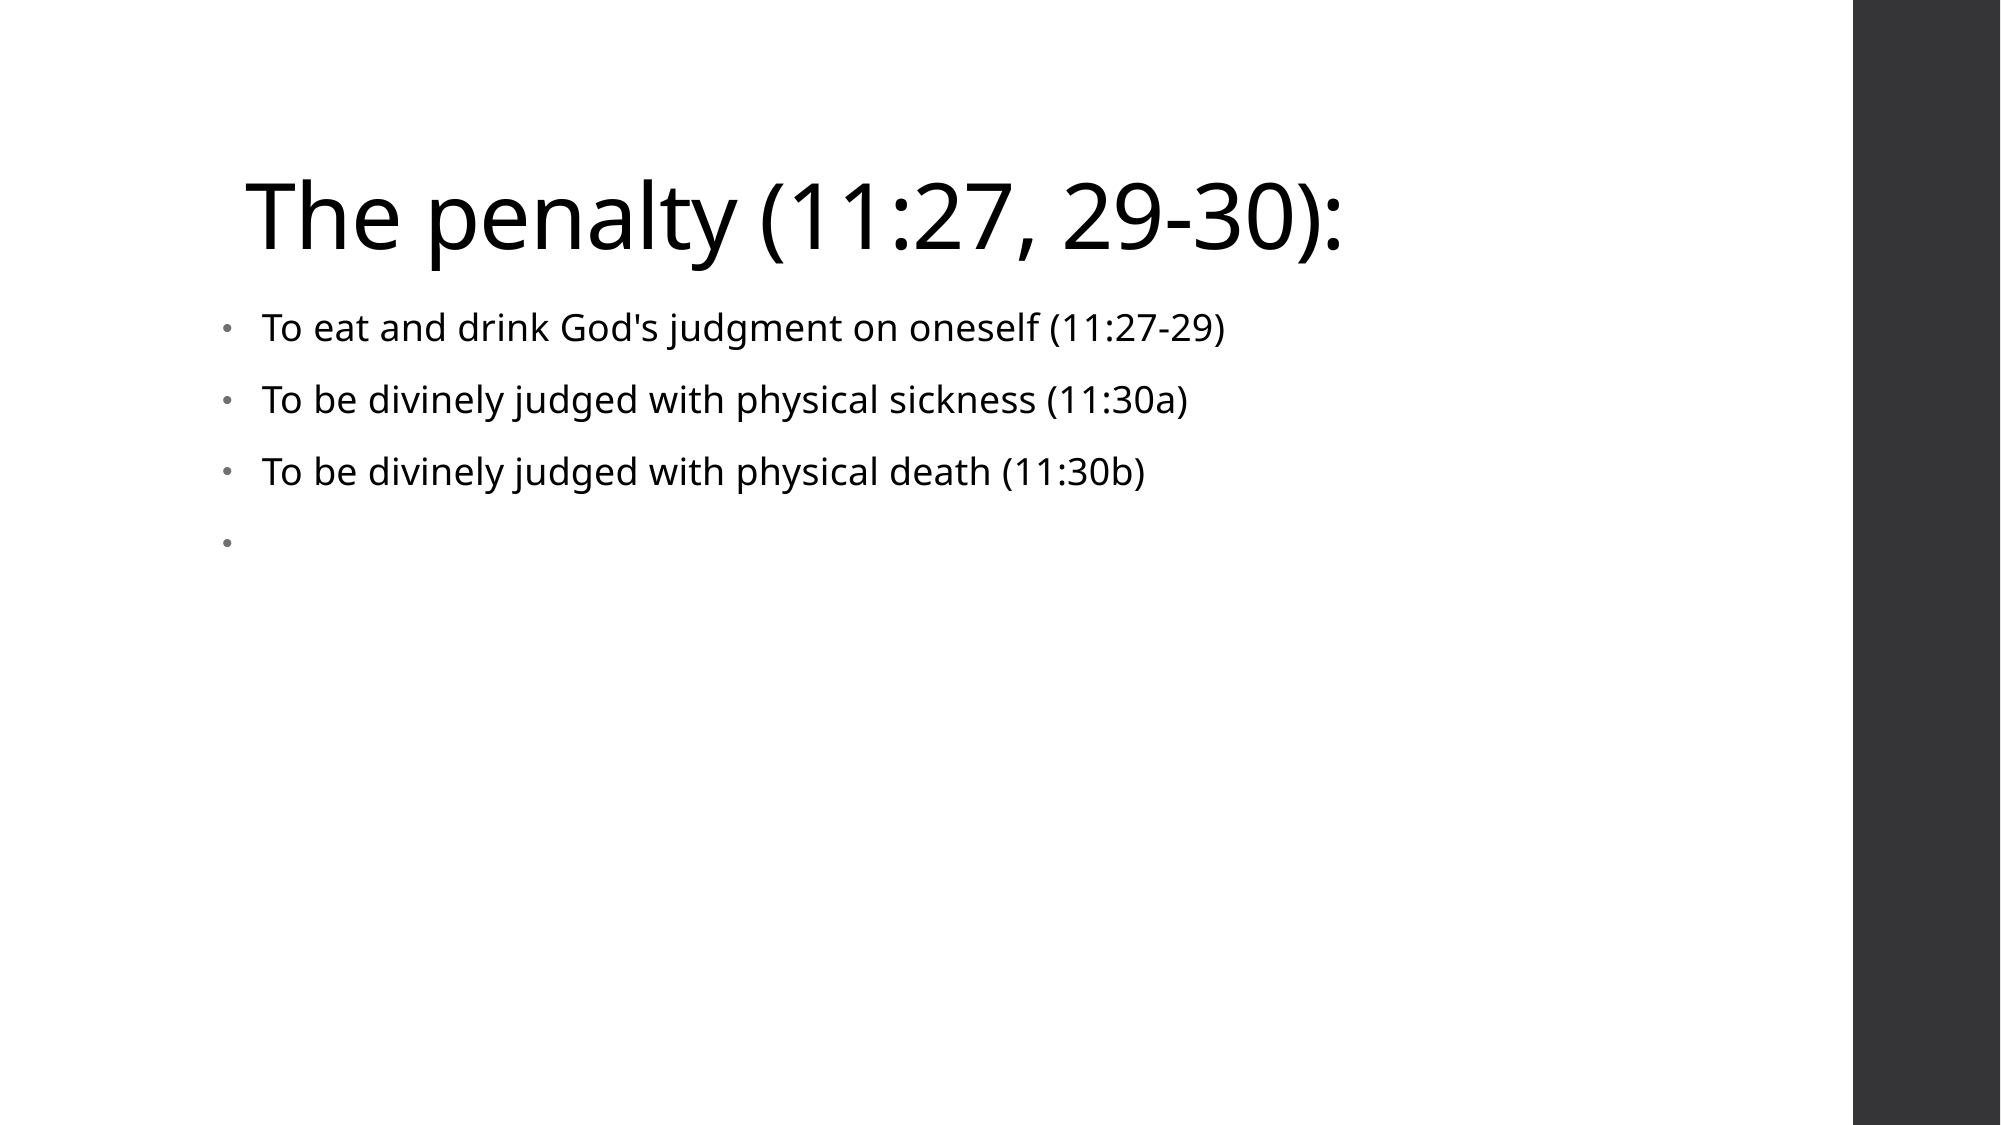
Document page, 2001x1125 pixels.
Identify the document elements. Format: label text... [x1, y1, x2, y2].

title The penalty (11:27, 29-30): [206, 60, 1797, 278]
list To eat and drink God's judgment on oneself (11:27-29) To be divinely judged with physical sickness (11:30a) To be divinely judged with physical death (11:30b) [206, 299, 1617, 1014]
